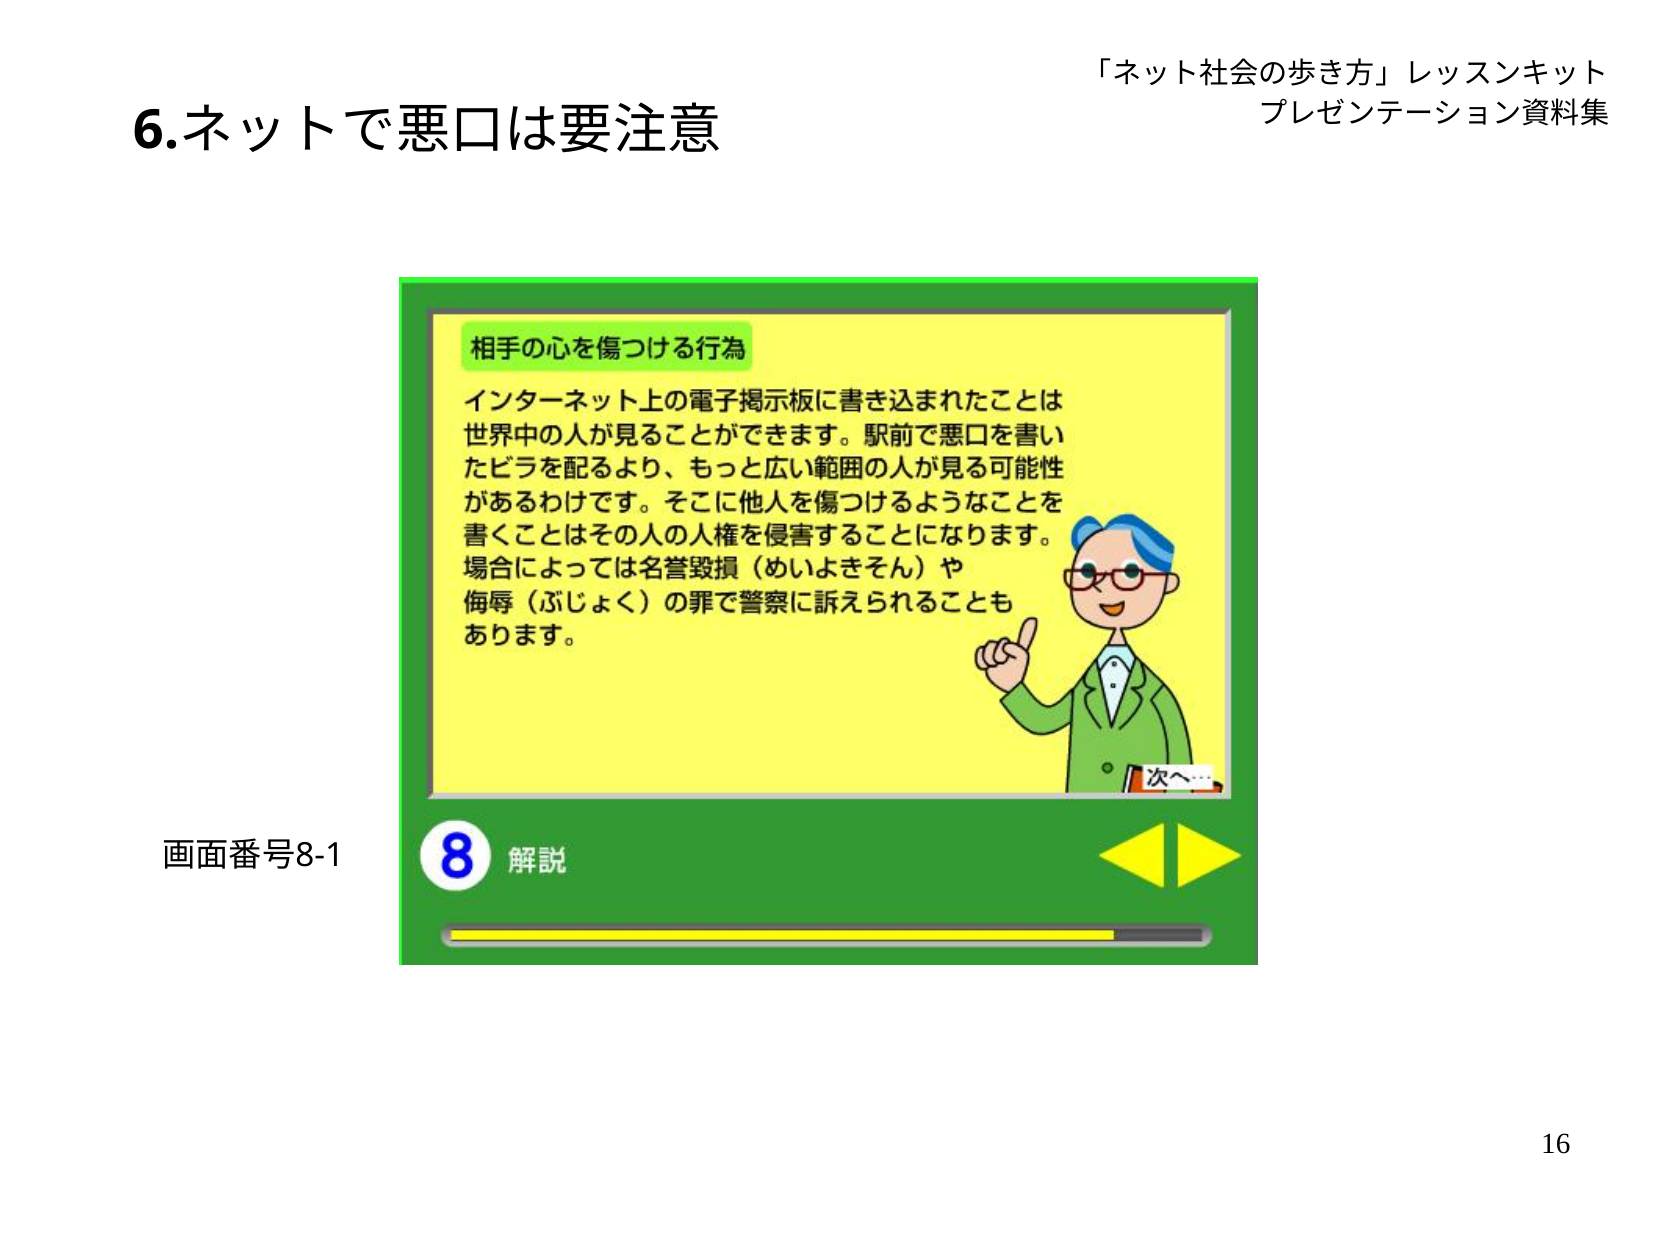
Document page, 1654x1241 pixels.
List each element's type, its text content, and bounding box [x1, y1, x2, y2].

text_box 6.ネットで悪口は要注意 [118, 88, 1093, 169]
text_box 「ネット社会の歩き方」レッスンキット プレゼンテーション資料集 [1062, 44, 1625, 139]
picture [399, 277, 1258, 965]
text_box 画面番号8-1 [147, 826, 384, 882]
